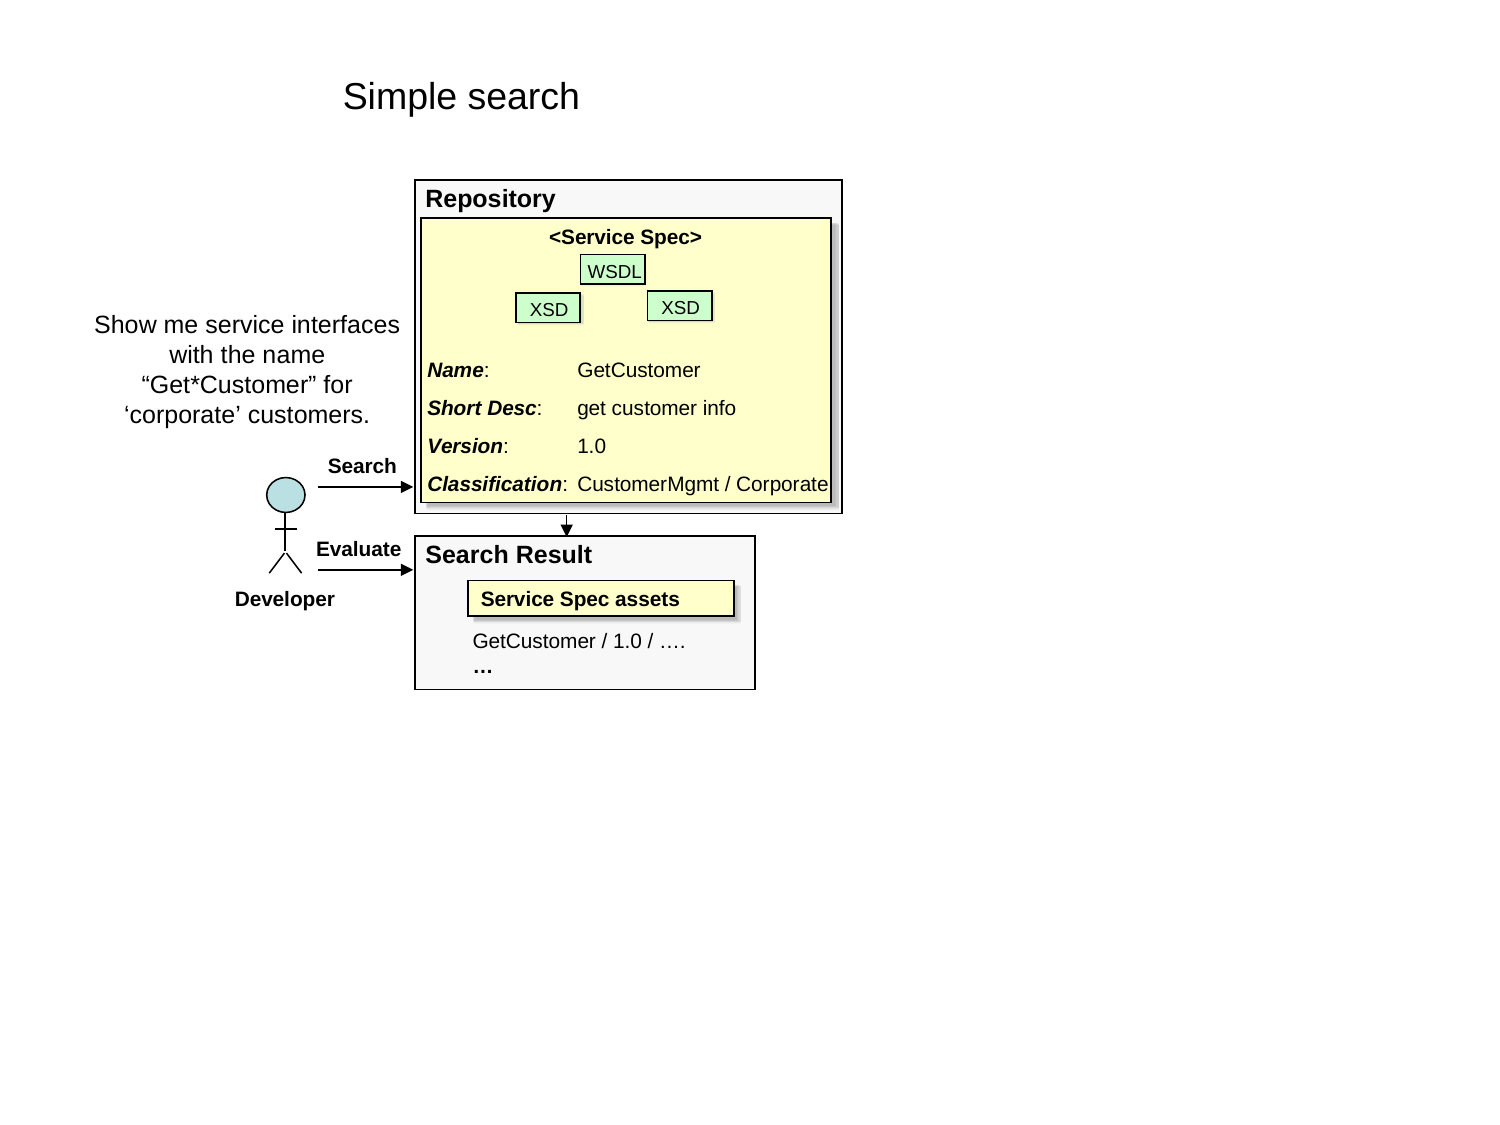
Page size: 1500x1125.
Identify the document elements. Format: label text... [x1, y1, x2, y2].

text_box [266, 477, 306, 513]
text_box Simple search [328, 64, 840, 125]
text_box Repository [410, 175, 581, 221]
text_box Service Spec assets [466, 577, 736, 619]
text_box Search Result [410, 531, 637, 577]
text_box [414, 536, 755, 690]
text_box Developer [218, 578, 352, 619]
text_box Evaluate [301, 527, 420, 569]
text_box [414, 180, 843, 349]
text_box <Service Spec> [513, 215, 739, 257]
text_box XSD [512, 290, 586, 329]
text_box GetCustomer / 1.0 / …. … [457, 620, 753, 686]
text_box XSD [643, 288, 718, 327]
text_box Show me service interfaces with the name “Get*Customer” for ‘corporate’ customers. [69, 301, 421, 437]
text_box Name: GetCustomer Short Desc: get customer info Version: 1.0 Classification: CustomerMgmt / Corporate [412, 349, 856, 504]
text_box [414, 504, 843, 514]
text_box WSDL [570, 251, 660, 290]
text_box Search [313, 445, 412, 486]
